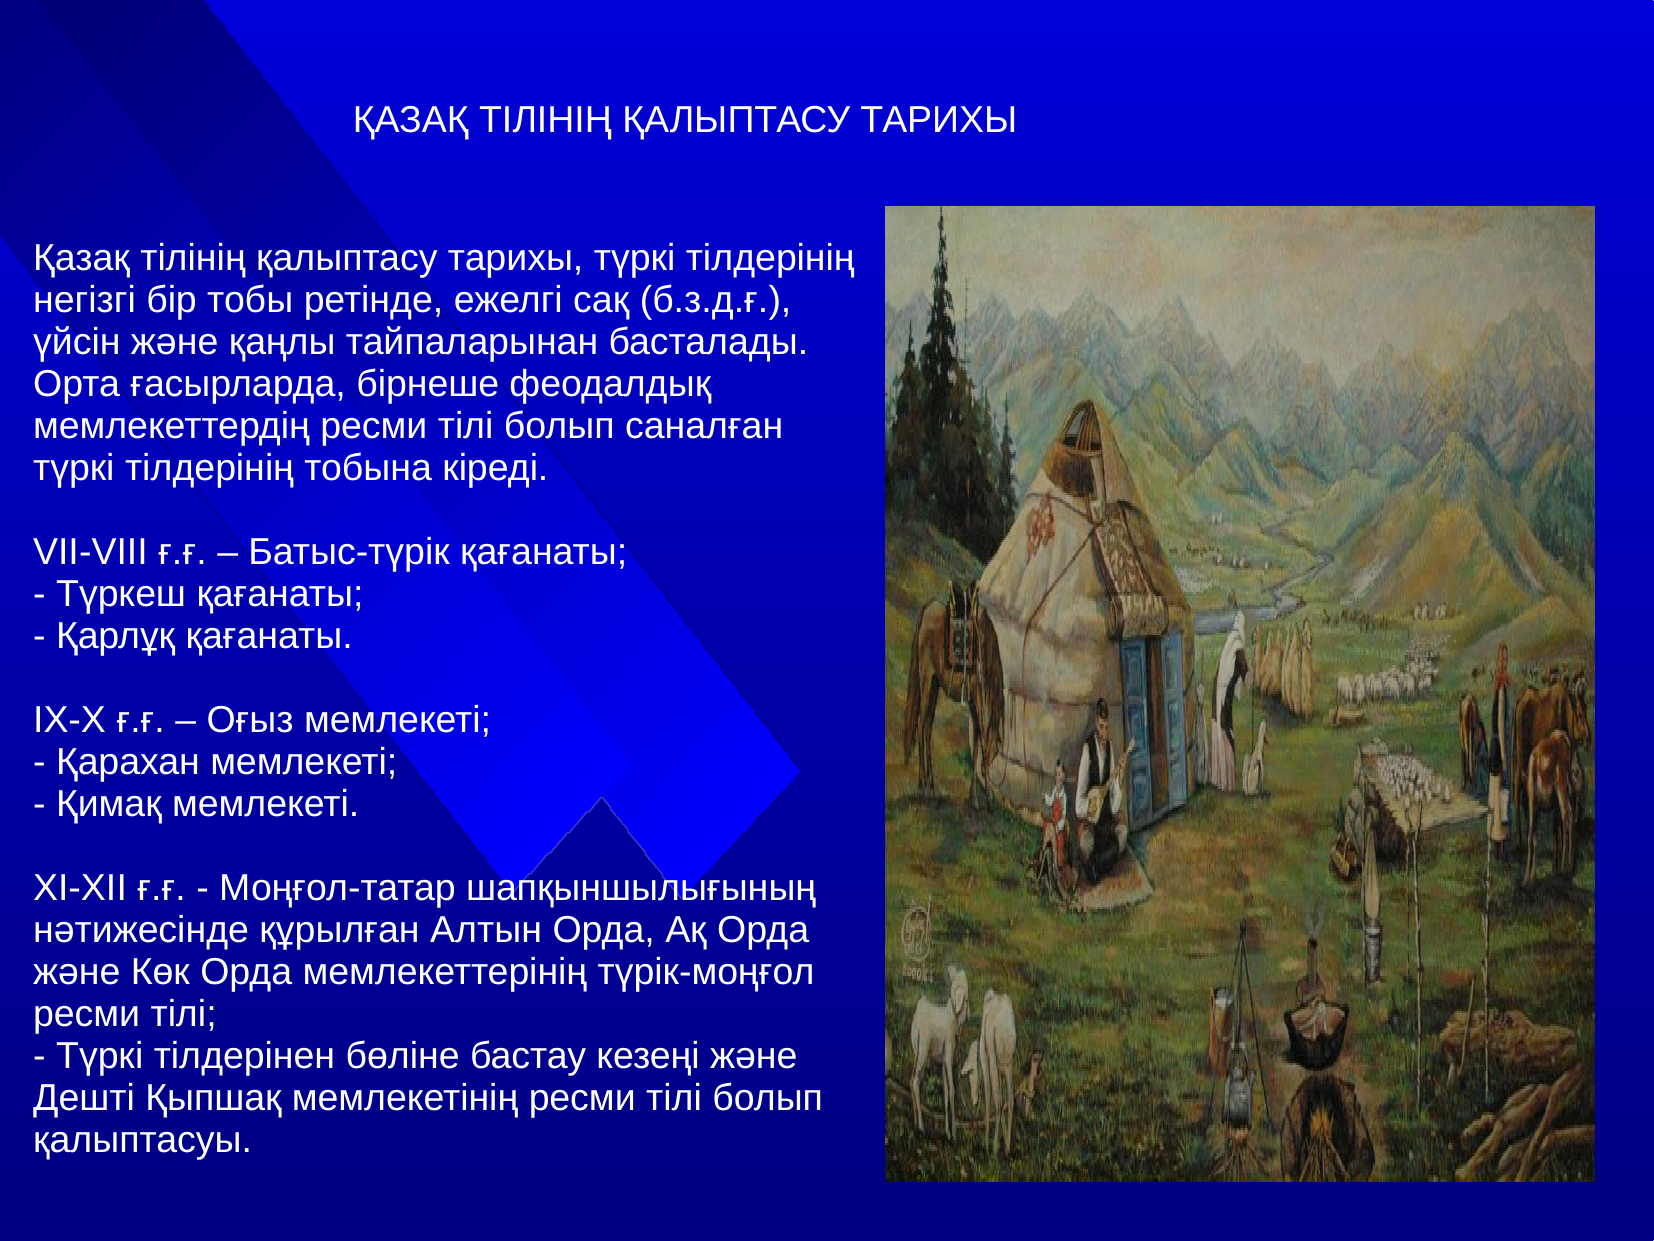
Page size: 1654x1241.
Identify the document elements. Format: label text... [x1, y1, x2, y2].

text_box ҚАЗАҚ ТІЛІНІҢ ҚАЛЫПТАСУ ТАРИХЫ [338, 90, 1034, 148]
text_box Қазақ тілінің қалыптасу тарихы, түркі тілдерінің негізгі бір тобы ретінде, ежелгі сақ (б.з.д.ғ.), үйсін және қаңлы тайпаларынан басталады. Орта ғасырларда, бірнеше феодалдық мемлекеттердің ресми тілі болып саналған түркі тілдерінің тобына кіреді. VII-VIII ғ.ғ. – Батыс-түрік қағанаты; - Түркеш қағанаты; - Қарлұқ қағанаты. IX-X ғ.ғ. – Оғыз мемлекеті; - Қарахан мемлекеті; - Қимақ мемлекеті. XI-XII ғ.ғ. - Моңғол-татар шапқыншылығының нәтижесінде құрылған Алтын Орда, Ақ Орда және Көк Орда мемлекеттерінің түрік-моңғол ресми тілі; - Түркі тілдерінен бөліне бастау кезеңі және Дешті Қыпшақ мемлекетінің ресми тілі болып қалыптасуы. [18, 229, 885, 1169]
picture [885, 206, 1595, 1182]
